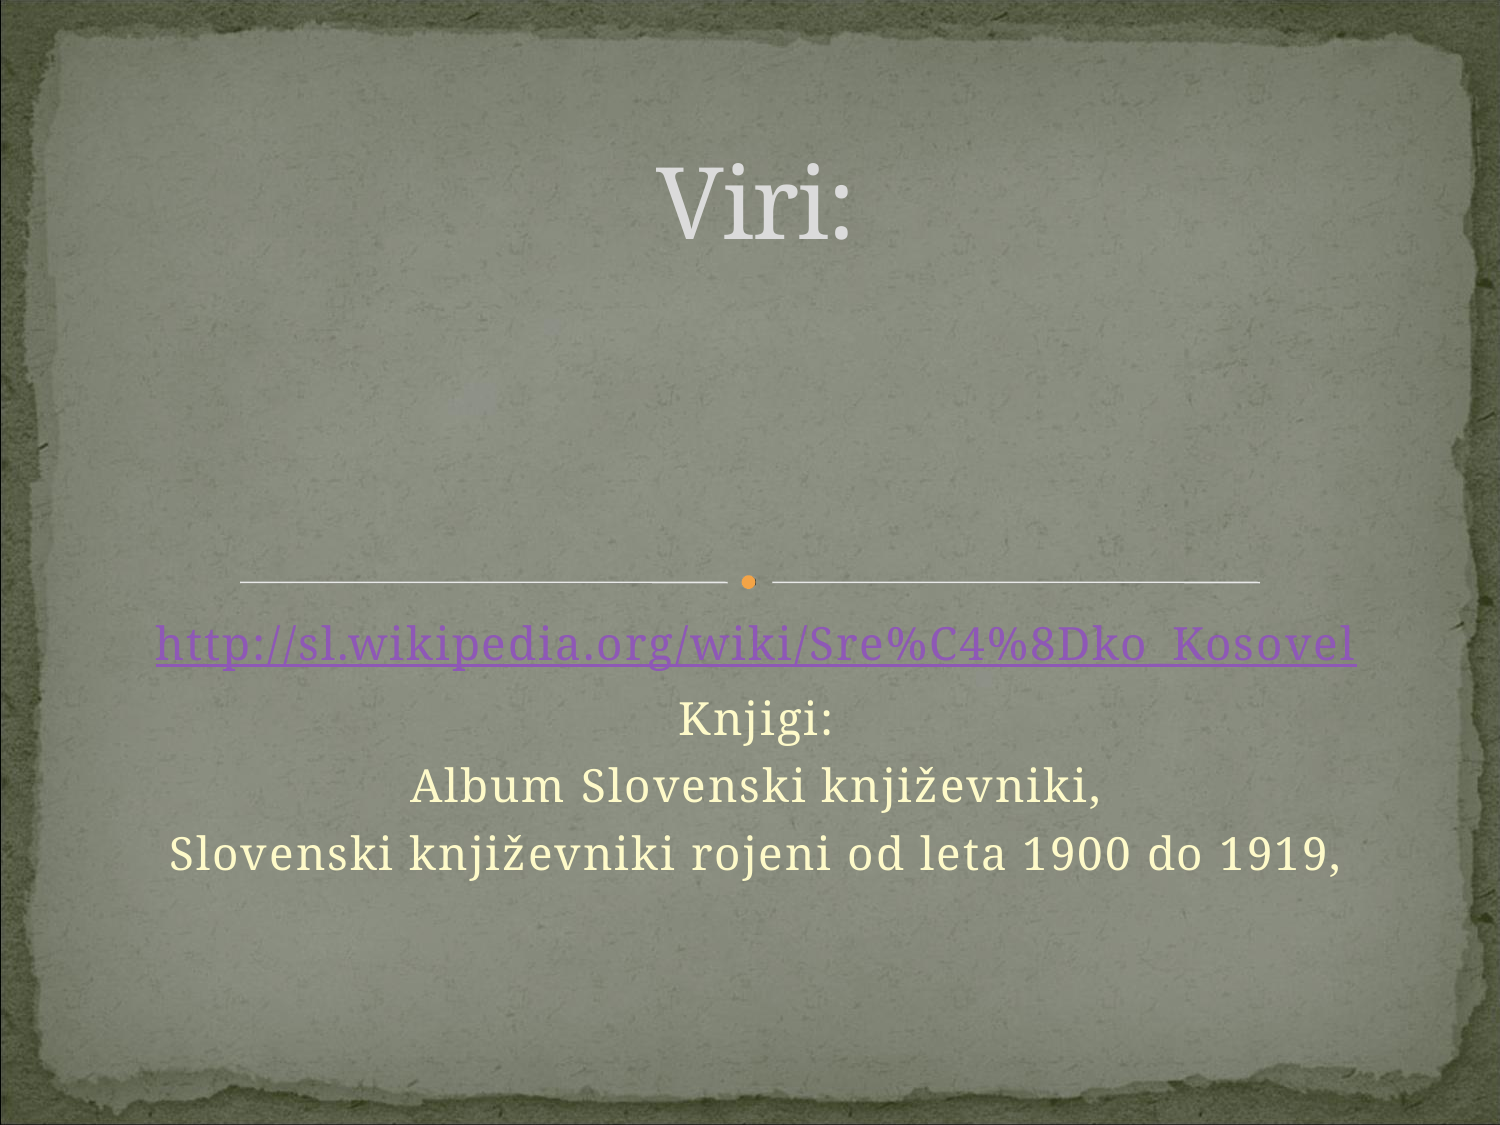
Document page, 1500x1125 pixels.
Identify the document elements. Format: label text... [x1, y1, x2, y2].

picture [0, 0, 1500, 1125]
subtitle http://sl.wikipedia.org/wiki/Sre%C4%8Dko_Kosovel Knjigi: Album Slovenski književniki, Slovenski književniki rojeni od leta 1900 do 1919, [75, 607, 1438, 1024]
title Viri: [75, 78, 1438, 268]
